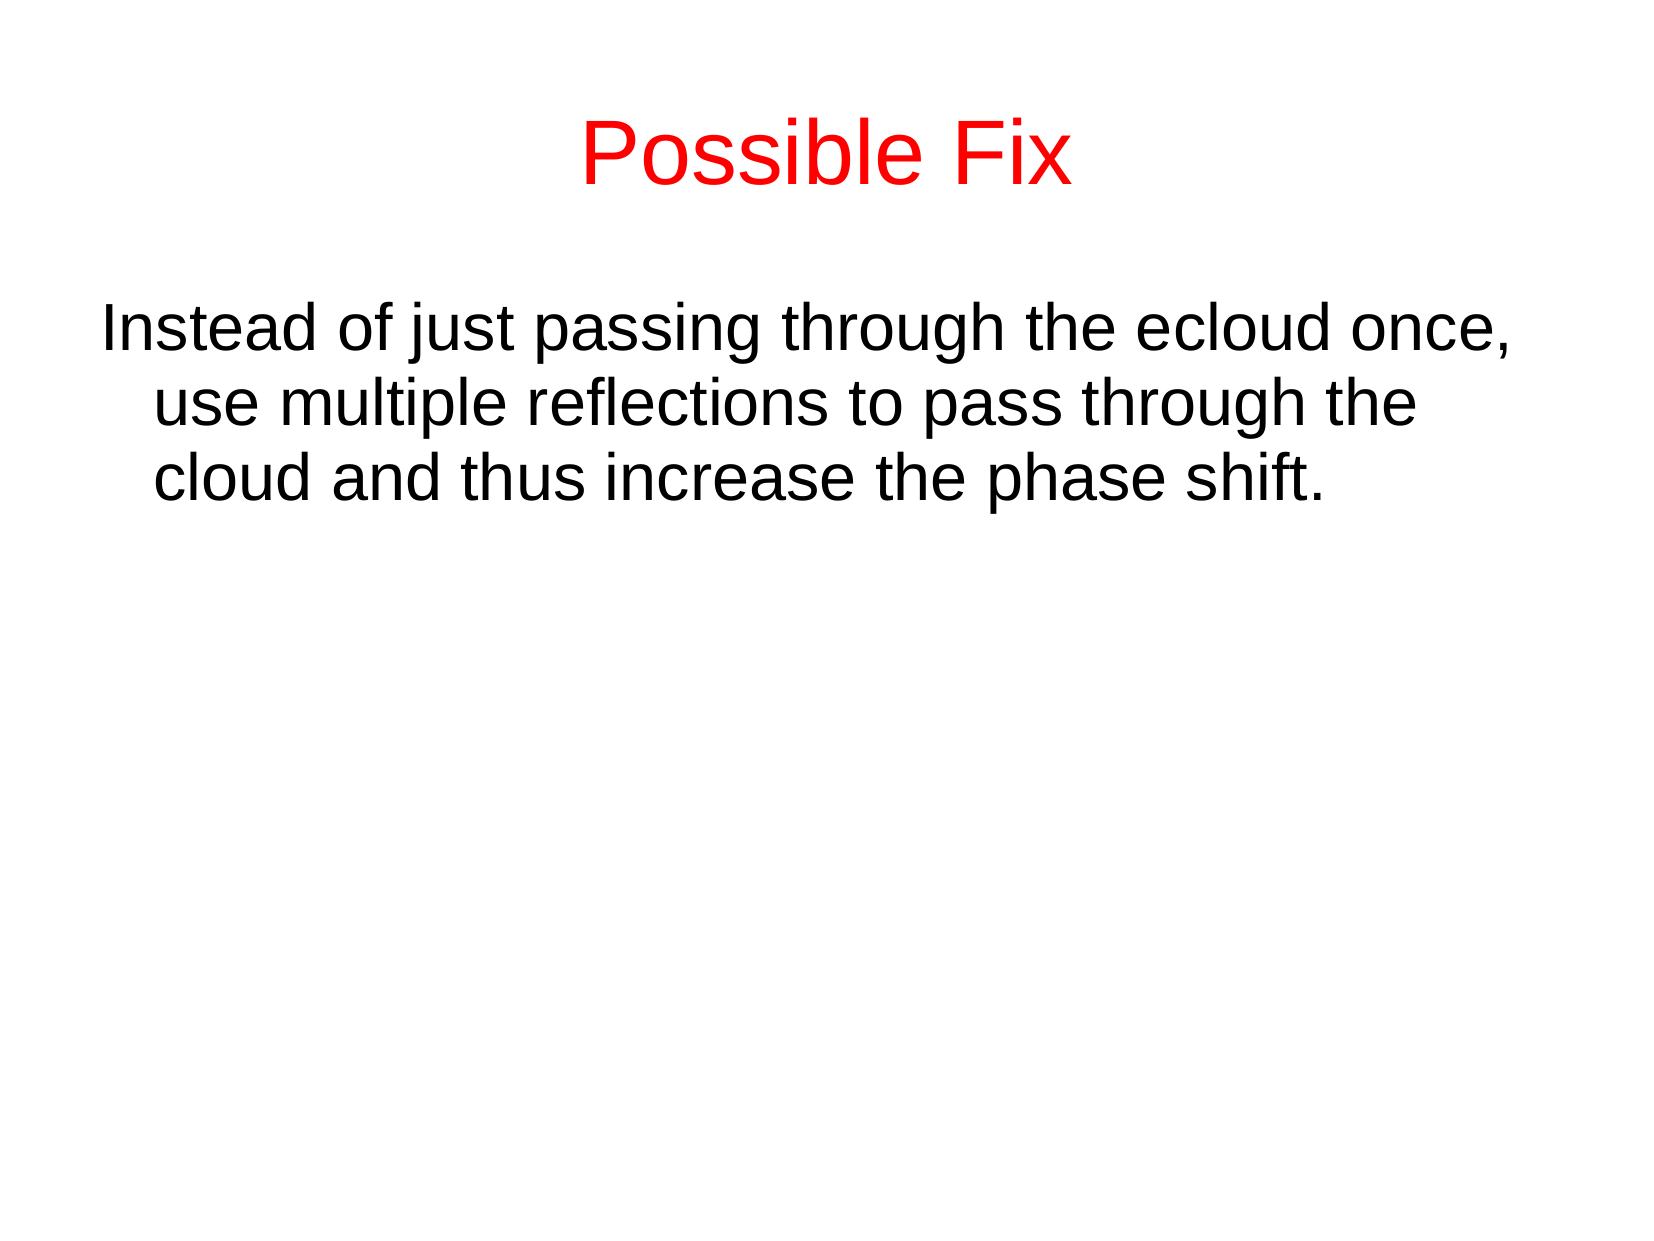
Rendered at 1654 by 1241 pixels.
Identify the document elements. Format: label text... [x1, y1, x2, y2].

title Possible Fix [82, 56, 1571, 250]
list Instead of just passing through the ecloud once, use multiple reflections to pass through the cloud and thus increase the phase shift. [82, 290, 1571, 1094]
